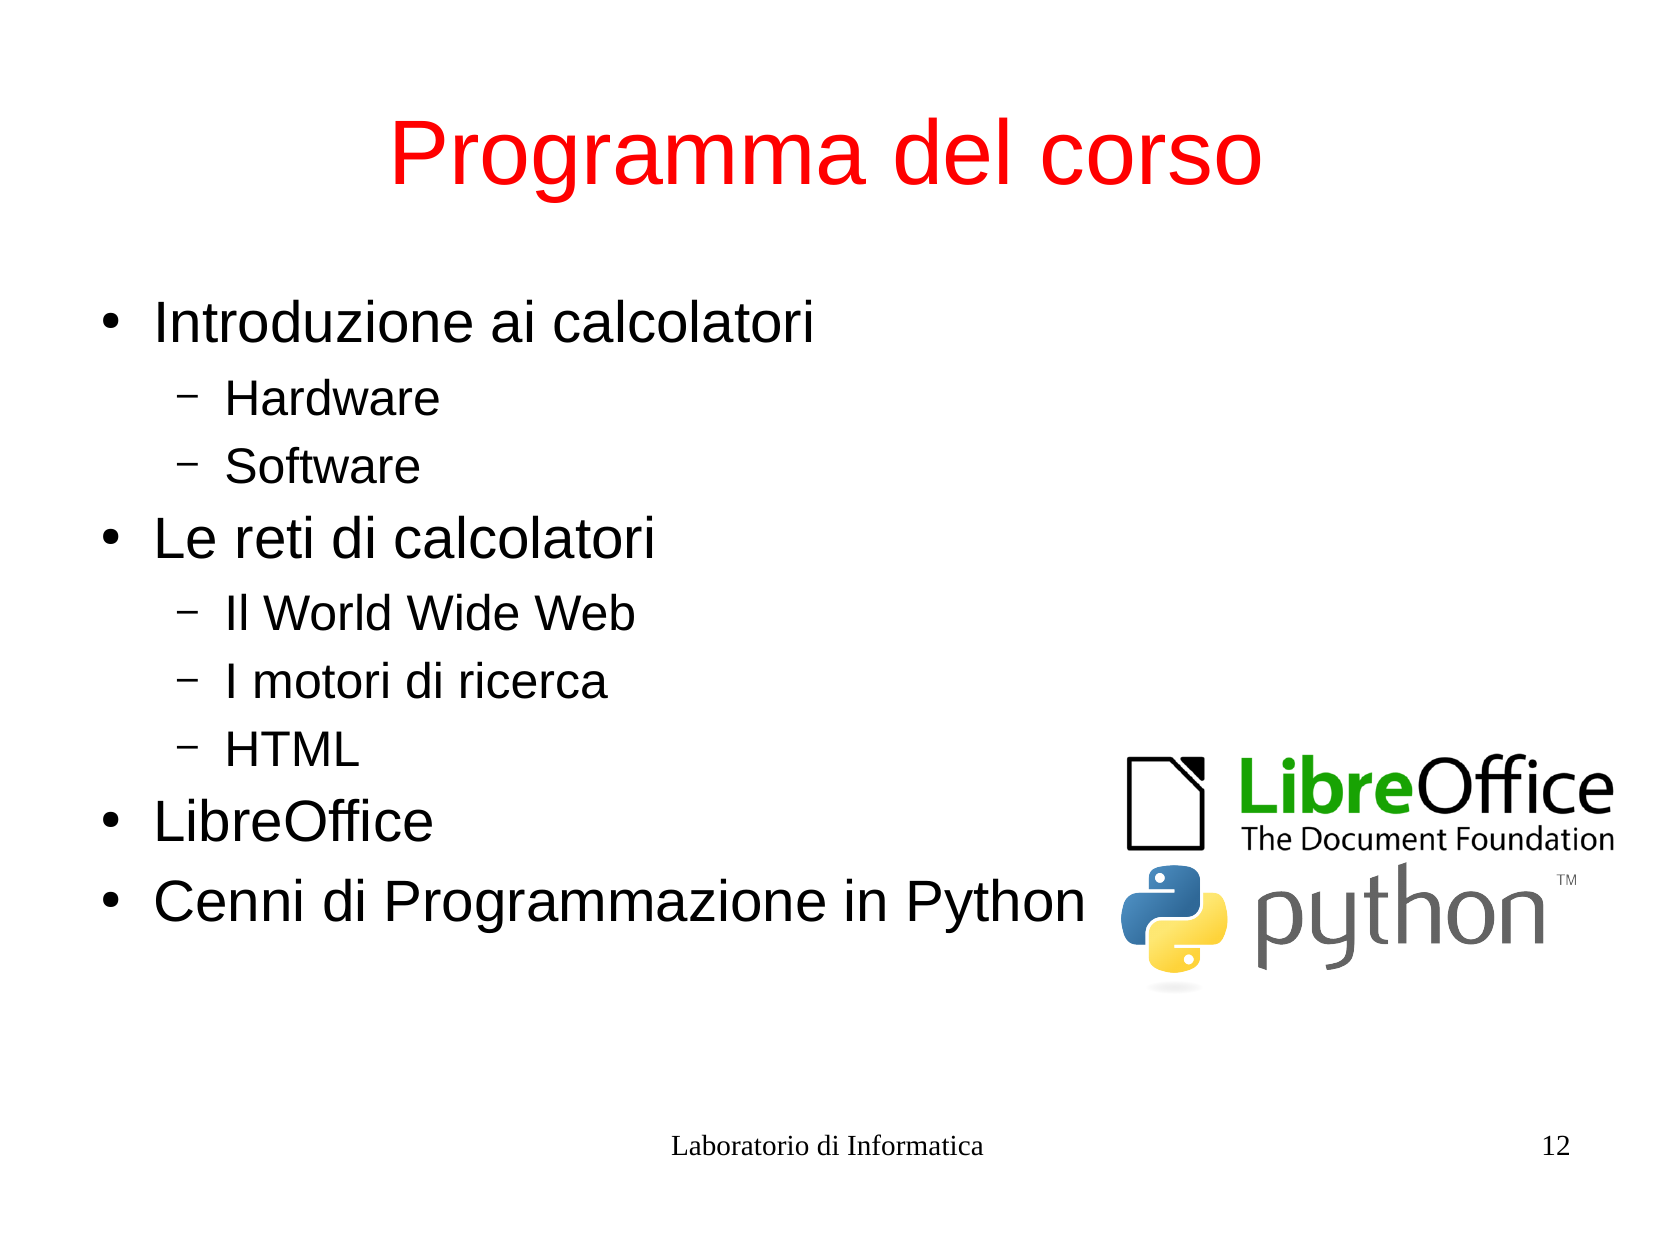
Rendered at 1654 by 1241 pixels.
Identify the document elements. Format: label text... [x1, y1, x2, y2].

picture [1121, 712, 1651, 995]
list Introduzione ai calcolatori Hardware Software Le reti di calcolatori Il World Wide Web I motori di ricerca HTML LibreOffice Cenni di Programmazione in Python [82, 290, 1571, 1109]
title Programma del corso [82, 49, 1571, 257]
